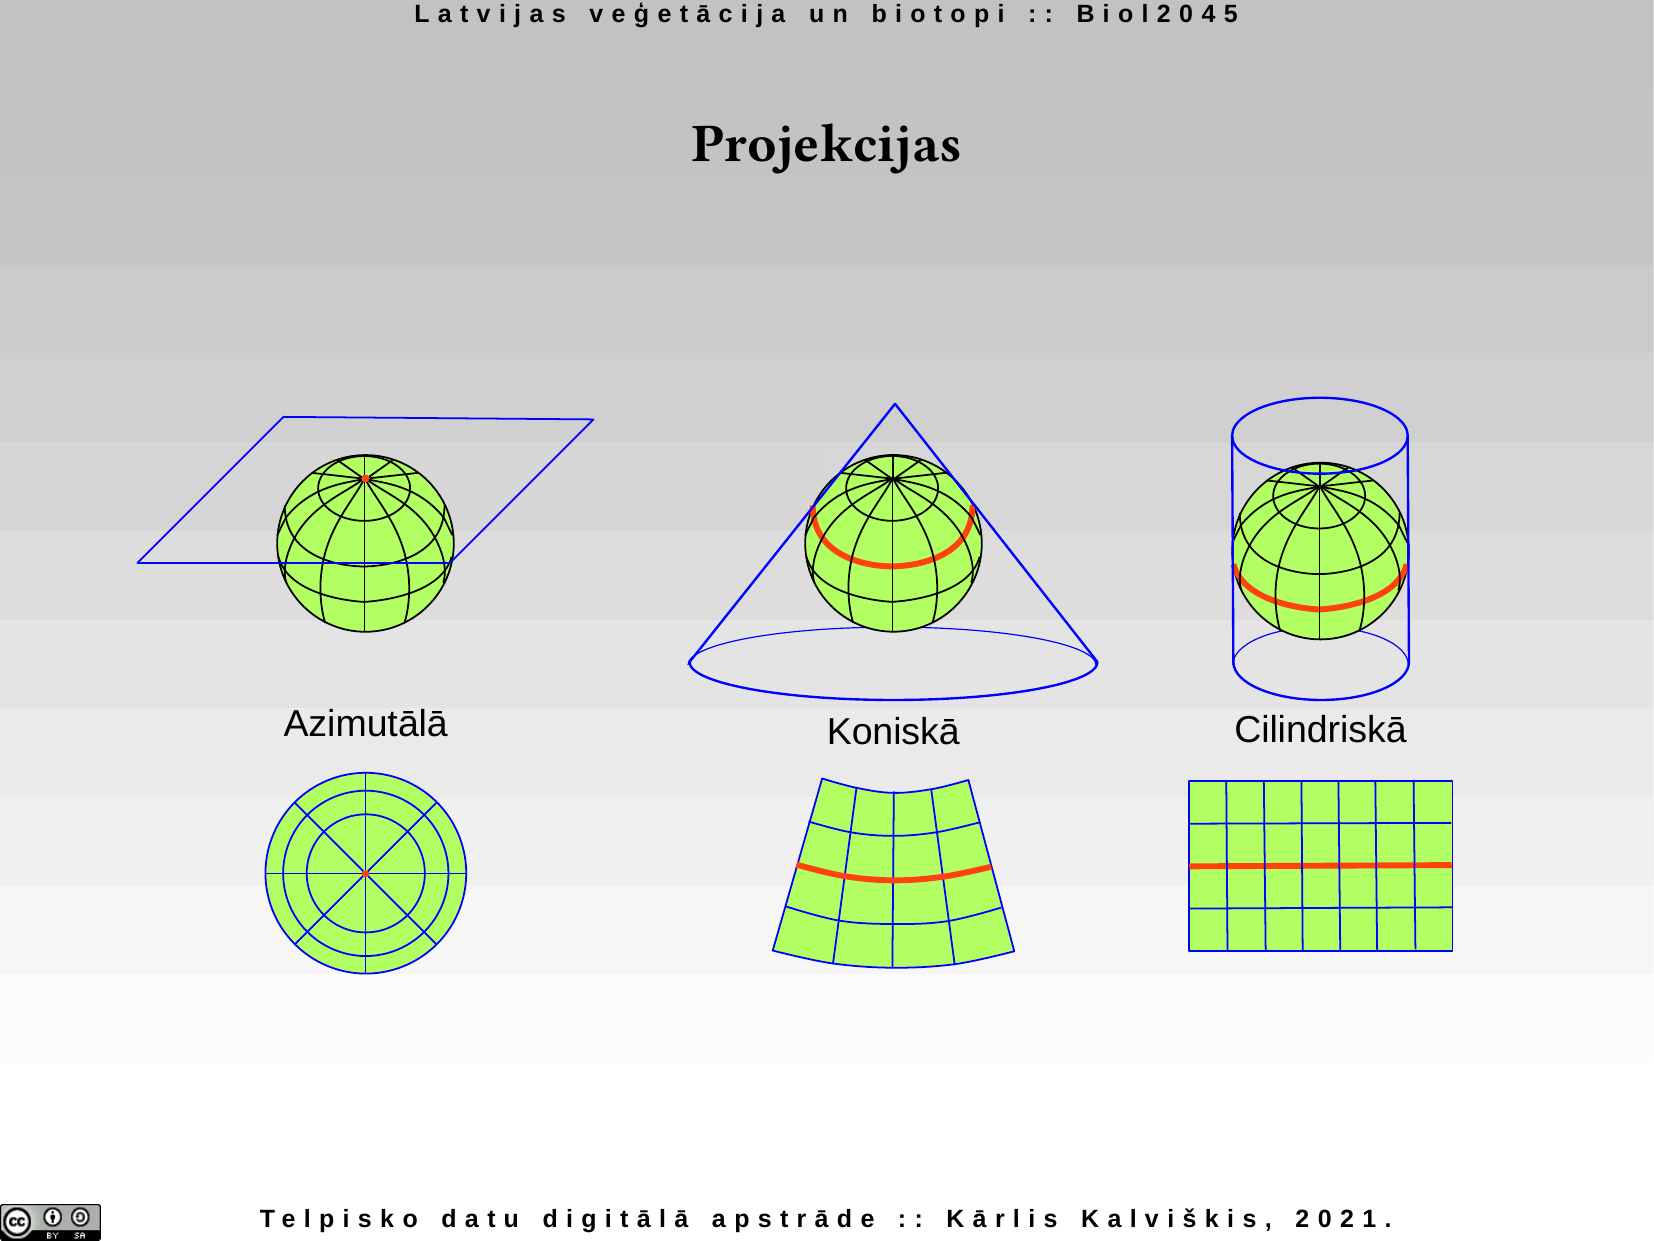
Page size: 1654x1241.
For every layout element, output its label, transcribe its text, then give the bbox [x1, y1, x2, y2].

text_box [1341, 869, 1375, 906]
text_box [1321, 465, 1342, 472]
text_box [840, 880, 892, 923]
text_box [939, 824, 991, 873]
text_box [366, 918, 421, 955]
text_box [296, 934, 365, 974]
text_box [1415, 780, 1453, 906]
text_box [847, 834, 892, 877]
text_box [1228, 780, 1337, 822]
text_box [772, 908, 837, 964]
text_box [366, 792, 422, 829]
text_box [1267, 909, 1301, 951]
text_box [1266, 869, 1301, 907]
text_box [902, 464, 930, 476]
text_box [313, 459, 337, 472]
text_box [1275, 483, 1364, 527]
text_box [817, 479, 832, 498]
picture [0, 287, 1654, 1241]
text_box [870, 457, 892, 477]
text_box [785, 868, 843, 919]
text_box [1188, 780, 1226, 907]
text_box [933, 780, 980, 830]
text_box [1188, 910, 1226, 951]
text_box [1298, 465, 1319, 472]
text_box [1340, 825, 1375, 862]
text_box [1341, 909, 1376, 951]
text_box [277, 473, 454, 562]
text_box [810, 778, 855, 830]
text_box [279, 564, 452, 632]
text_box [1303, 825, 1338, 862]
text_box [265, 874, 305, 943]
text_box [1354, 471, 1372, 480]
text_box [945, 868, 1015, 965]
text_box [1229, 910, 1264, 951]
text_box [310, 792, 365, 829]
text_box [320, 457, 409, 519]
text_box [1378, 869, 1414, 906]
text_box [908, 456, 920, 460]
text_box [894, 923, 953, 968]
text_box [1281, 473, 1312, 484]
text_box [380, 456, 392, 460]
text_box [296, 772, 467, 943]
text_box [1228, 869, 1264, 907]
text_box [1234, 480, 1407, 640]
text_box [1266, 825, 1301, 863]
text_box [854, 463, 885, 476]
text_box [285, 818, 321, 873]
text_box [895, 789, 935, 834]
text_box [366, 935, 436, 974]
text_box [894, 457, 915, 477]
text_box [844, 459, 865, 472]
text_box [1377, 780, 1413, 822]
text_box [265, 804, 305, 873]
text_box Cilindriskā [1234, 708, 1407, 751]
text_box [894, 880, 947, 923]
text_box Koniskā [826, 710, 961, 753]
text_box [310, 918, 365, 955]
text_box [1378, 909, 1453, 951]
text_box [374, 464, 402, 476]
text_box [326, 463, 356, 476]
text_box [1340, 780, 1374, 822]
text_box [1306, 475, 1319, 484]
text_box [1304, 909, 1339, 951]
text_box [852, 788, 892, 834]
text_box [805, 474, 982, 632]
text_box [798, 823, 849, 872]
text_box [394, 459, 417, 473]
text_box [1269, 472, 1285, 480]
text_box [834, 922, 891, 968]
text_box [410, 817, 447, 873]
text_box [1328, 473, 1357, 484]
text_box [1377, 824, 1413, 862]
text_box [895, 834, 941, 877]
text_box [308, 816, 423, 931]
text_box Azimutālā [283, 702, 448, 745]
text_box [1228, 825, 1263, 863]
title Projekcijas [0, 1, 1654, 287]
text_box [285, 874, 321, 929]
text_box [848, 476, 937, 519]
text_box [1321, 475, 1334, 484]
text_box [921, 459, 945, 473]
text_box [1303, 869, 1338, 907]
text_box [410, 874, 447, 929]
